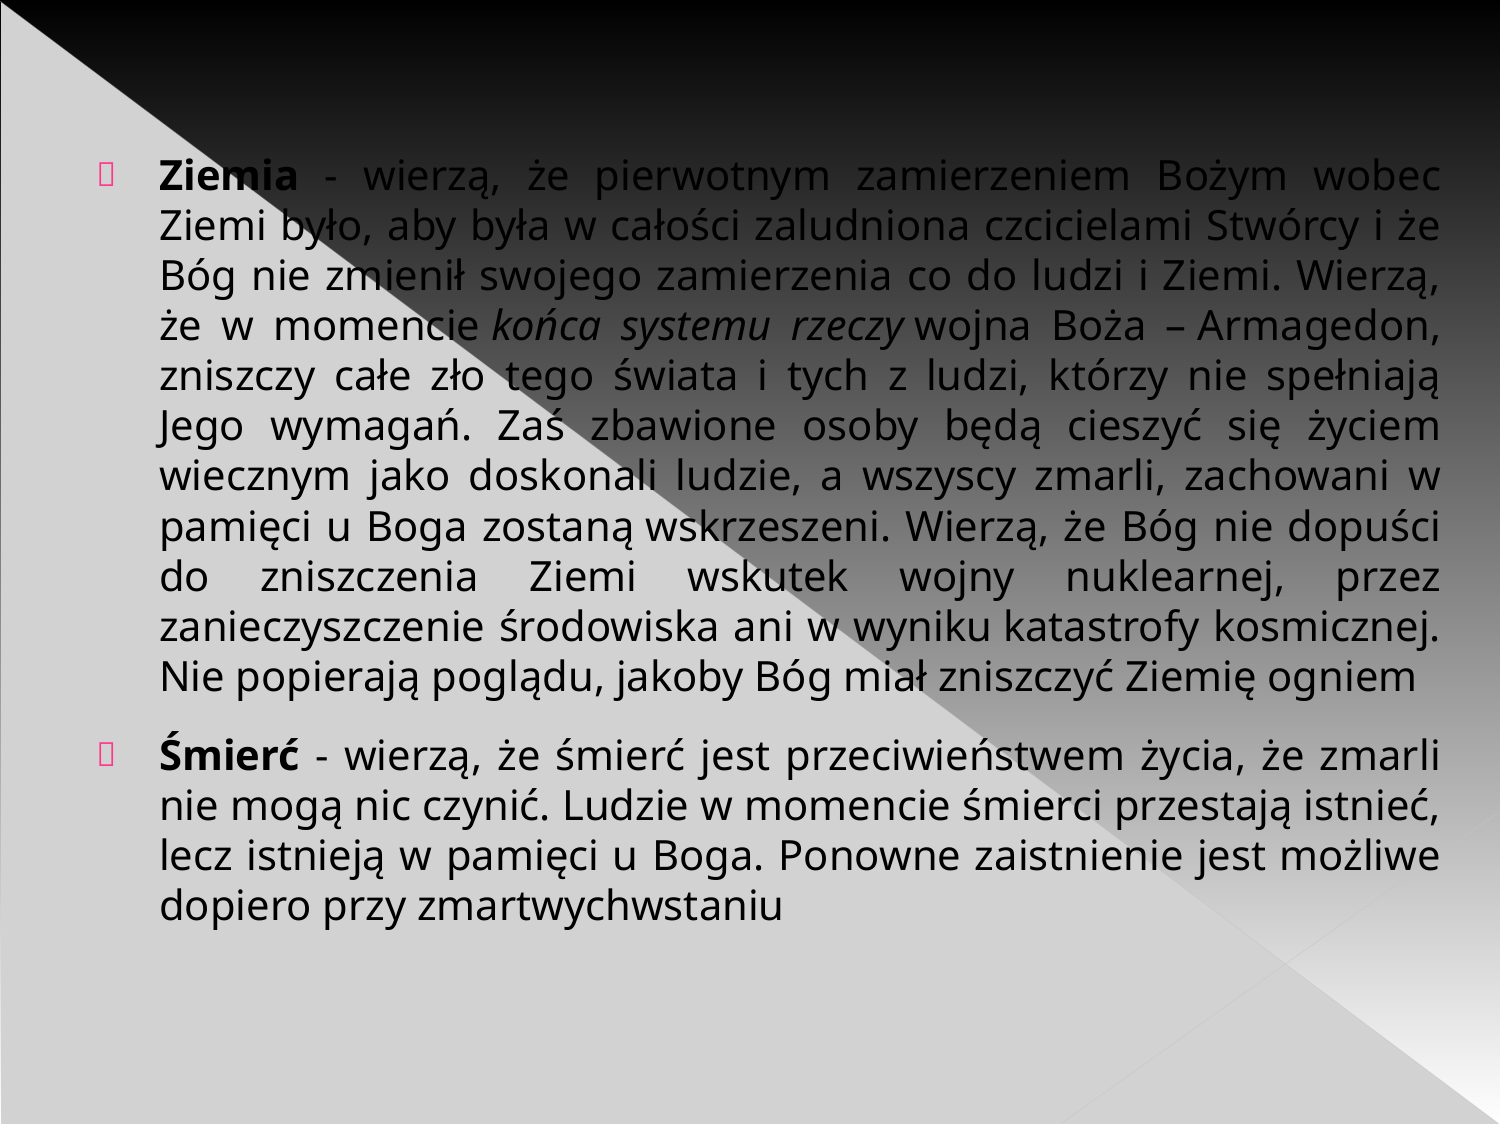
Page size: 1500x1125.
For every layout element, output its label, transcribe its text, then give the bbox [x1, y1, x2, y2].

list Ziemia - wierzą, że pierwotnym zamierzeniem Bożym wobec Ziemi było, aby była w całości zaludniona czcicielami Stwórcy i że Bóg nie zmienił swojego zamierzenia co do ludzi i Ziemi. Wierzą, że w momencie końca systemu rzeczy wojna Boża – Armagedon, zniszczy całe zło tego świata i tych z ludzi, którzy nie spełniają Jego wymagań. Zaś zbawione osoby będą cieszyć się życiem wiecznym jako doskonali ludzie, a wszyscy zmarli, zachowani w pamięci u Boga zostaną wskrzeszeni. Wierzą, że Bóg nie dopuści do zniszczenia Ziemi wskutek wojny nuklearnej, przez zanieczyszczenie środowiska ani w wyniku katastrofy kosmicznej. Nie popierają poglądu, jakoby Bóg miał zniszczyć Ziemię ogniem Śmierć - wierzą, że śmierć jest przeciwieństwem życia, że zmarli nie mogą nic czynić. Ludzie w momencie śmierci przestają istnieć, lecz istnieją w pamięci u Boga. Ponowne zaistnienie jest możliwe dopiero przy zmartwychwstaniu [70, 141, 1457, 957]
